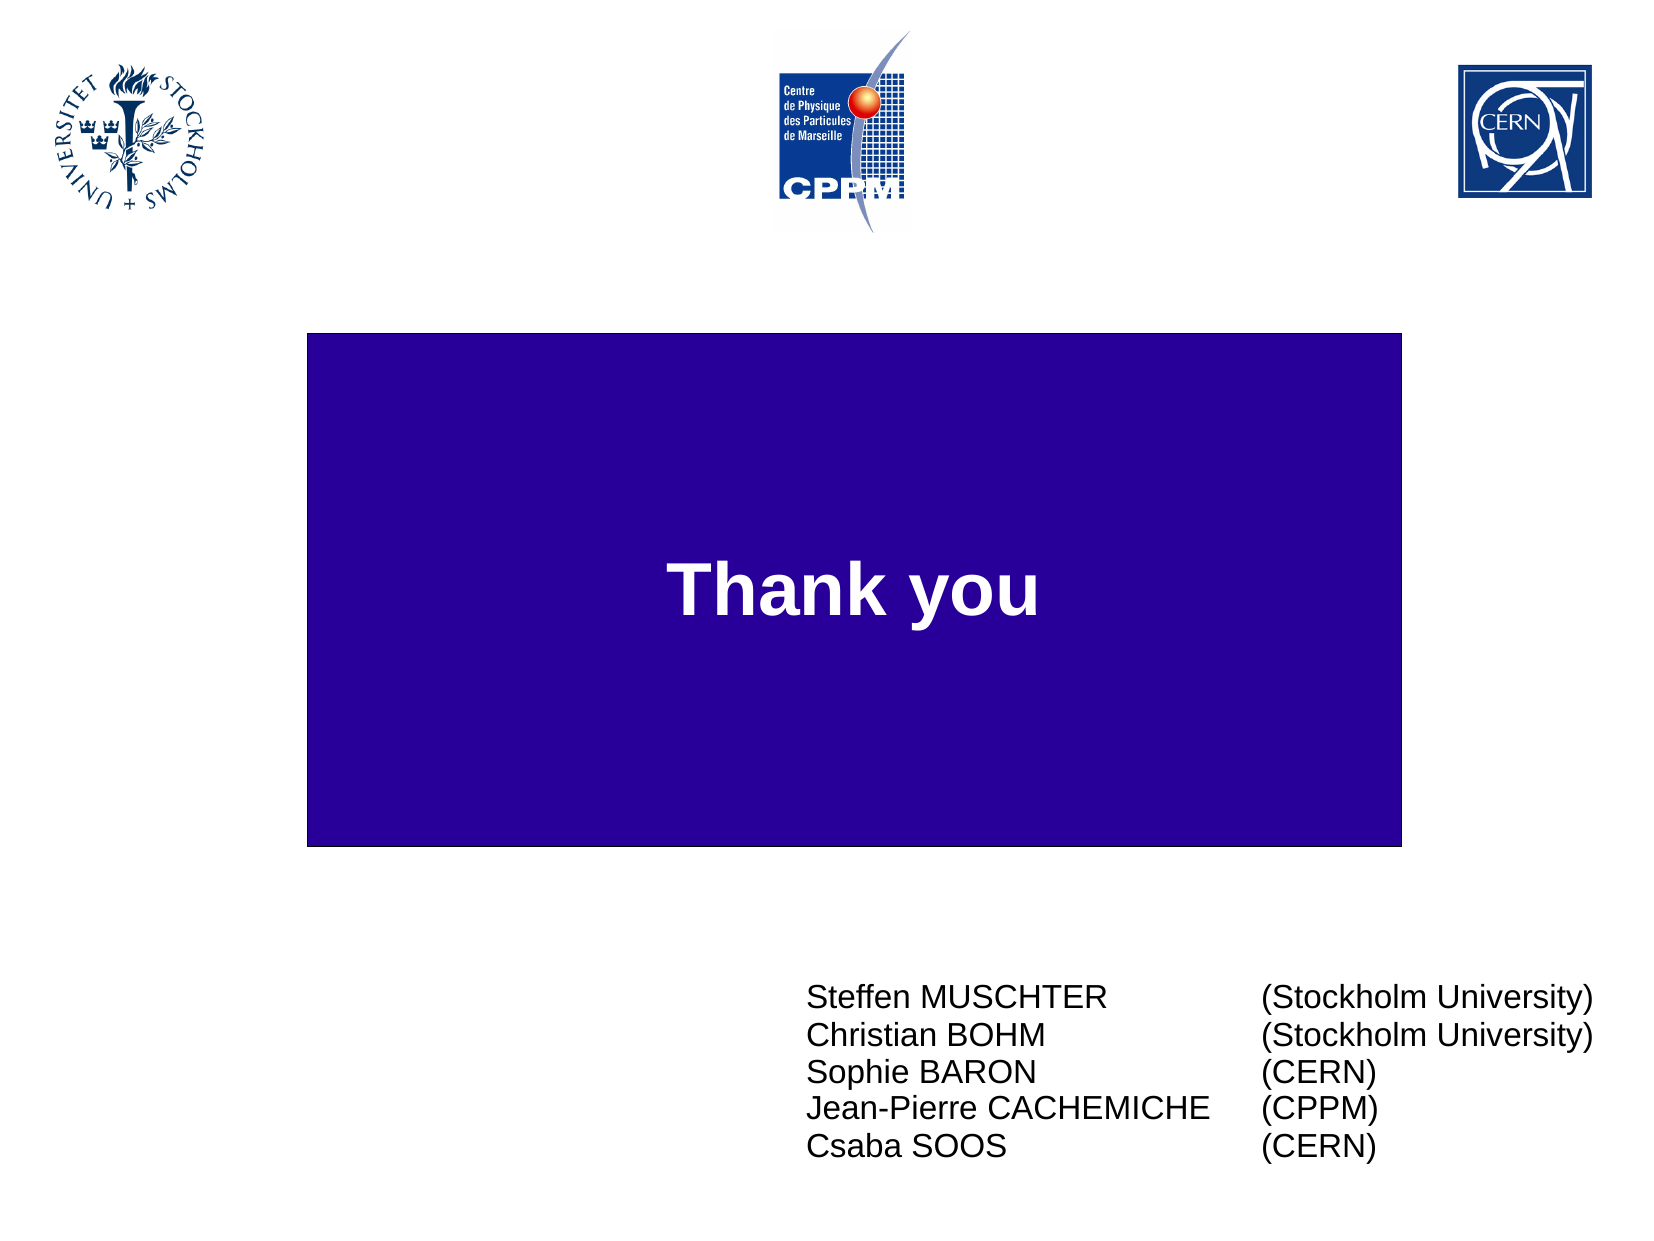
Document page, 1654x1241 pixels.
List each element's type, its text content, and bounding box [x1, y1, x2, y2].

picture [1458, 64, 1592, 198]
picture [53, 64, 212, 215]
title Steffen MUSCHTER (Stockholm University) Christian BOHM (Stockholm University) Sophie BARON (CERN) Jean-Pierre CACHEMICHE (CPPM) Csaba SOOS (CERN) [806, 973, 1648, 1170]
text_box Thank you [307, 333, 1402, 847]
picture [772, 29, 911, 233]
